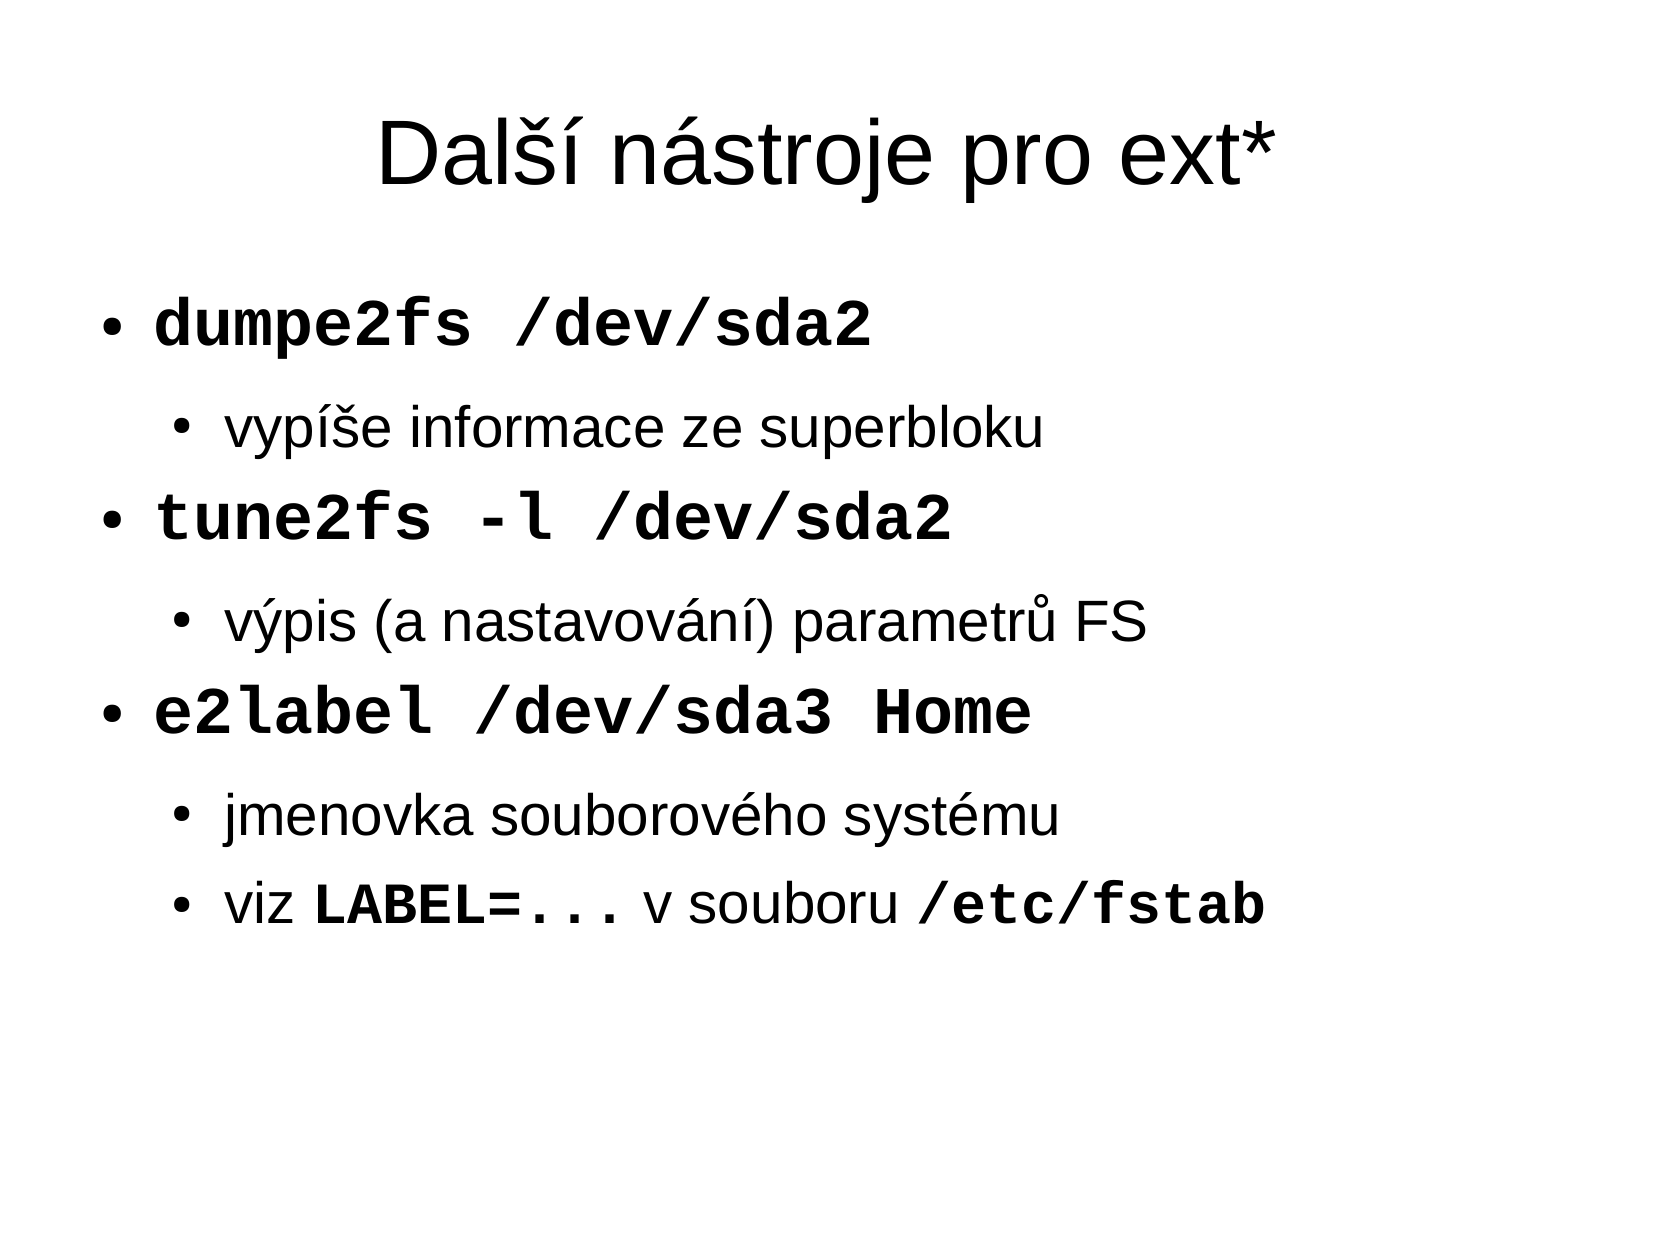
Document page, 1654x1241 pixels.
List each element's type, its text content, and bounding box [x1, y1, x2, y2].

title Další nástroje pro ext* [82, 49, 1571, 257]
list dumpe2fs /dev/sda2 vypíše informace ze superbloku tune2fs -l /dev/sda2 výpis (a nastavování) parametrů FS e2label /dev/sda3 Home jmenovka souborového systému viz LABEL=... v souboru /etc/fstab [82, 290, 1571, 1010]
